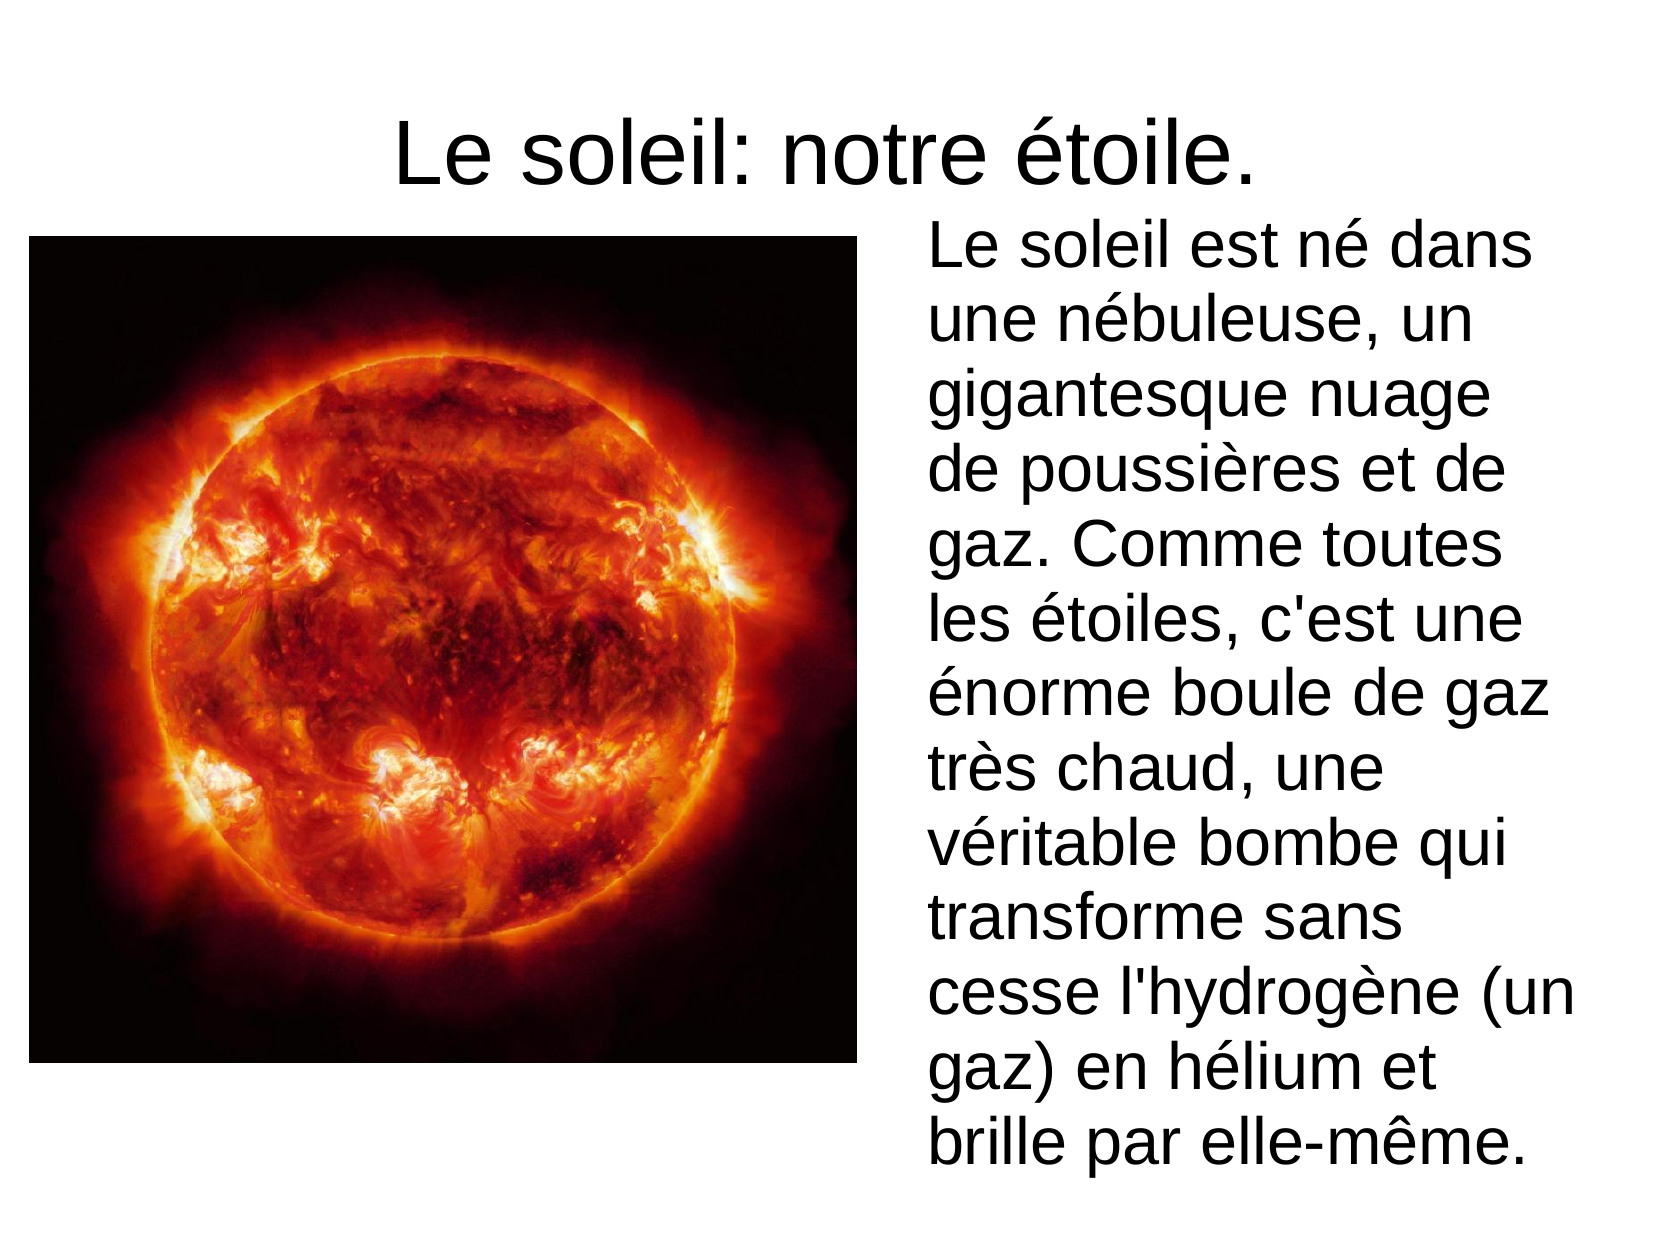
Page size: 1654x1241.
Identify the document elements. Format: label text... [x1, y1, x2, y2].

title Le soleil: notre étoile. [82, 49, 1571, 236]
picture [29, 236, 857, 1063]
list Le soleil est né dans une nébuleuse, un gigantesque nuage de poussières et de gaz. Comme toutes les étoiles, c'est une énorme boule de gaz très chaud, une véritable bombe qui transforme sans cesse l'hydrogène (un gaz) en hélium et brille par elle-même. [856, 206, 1583, 1179]
